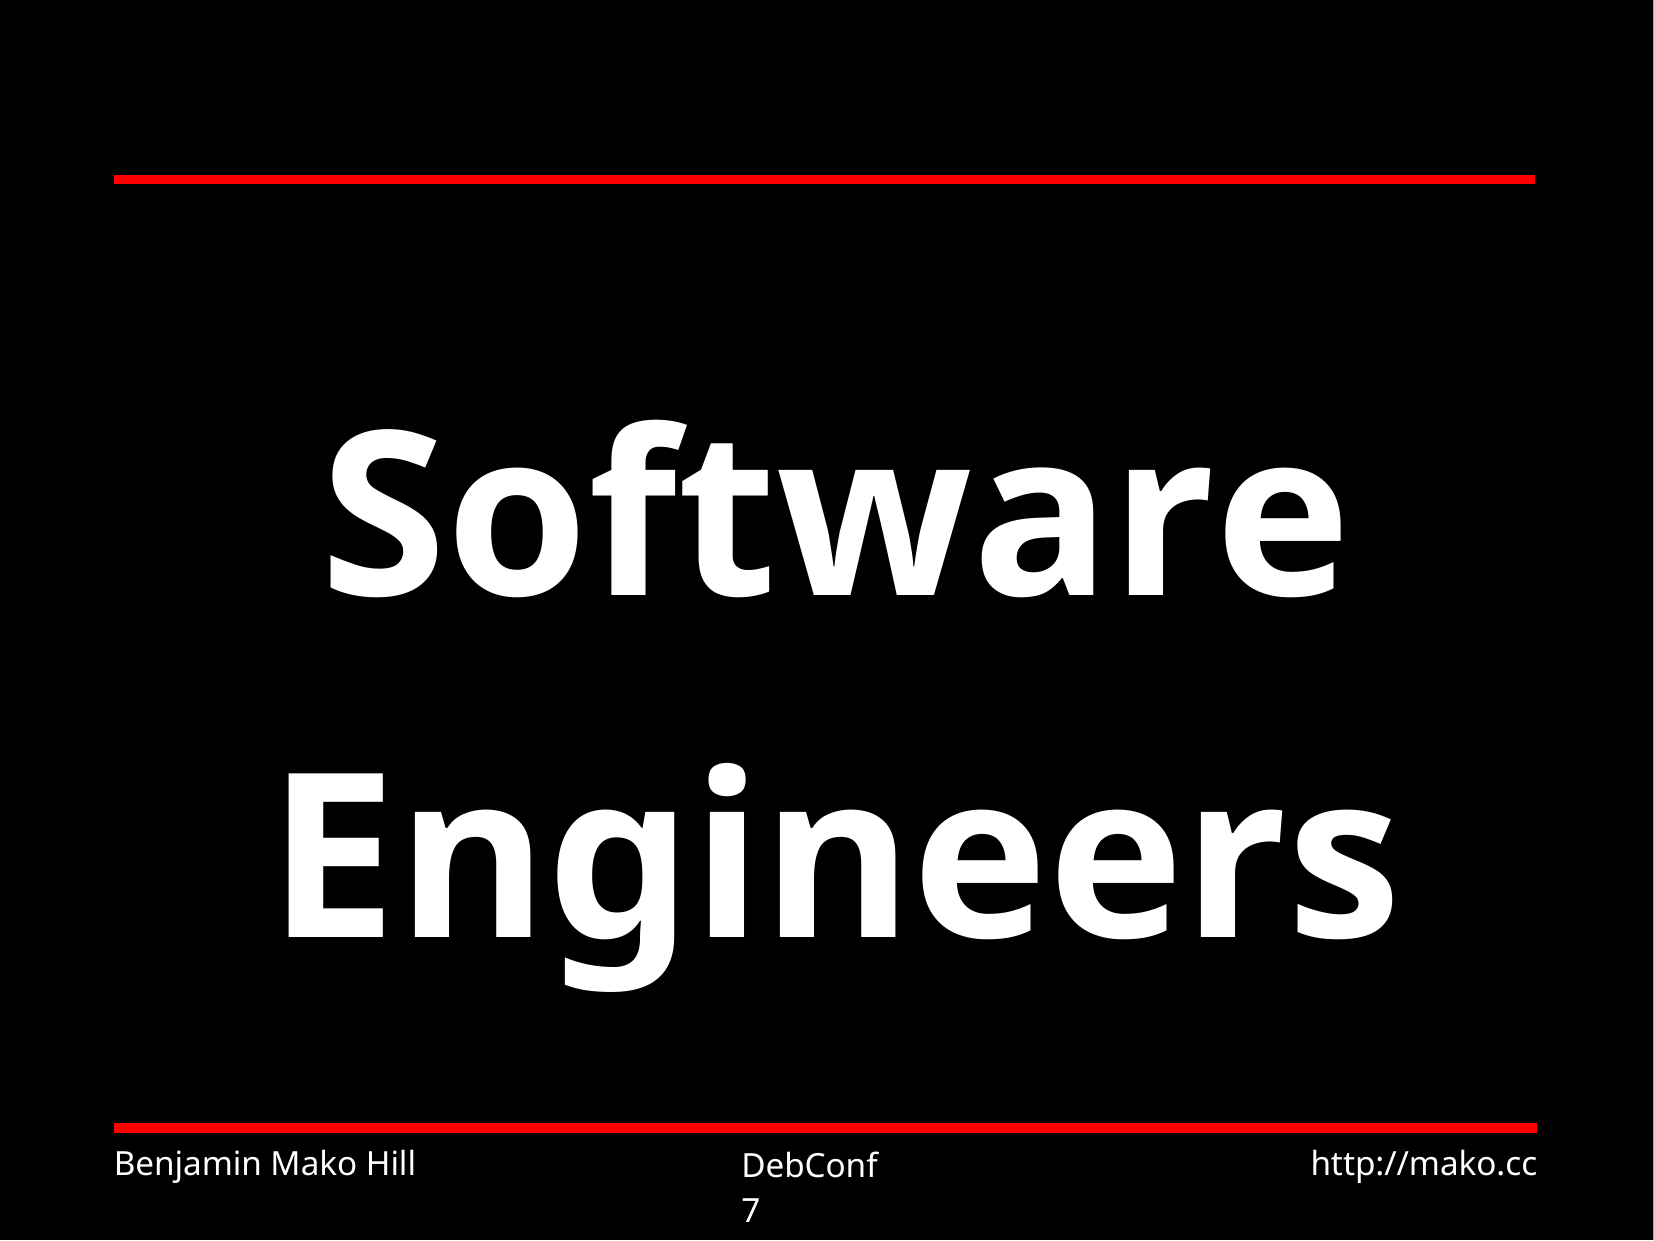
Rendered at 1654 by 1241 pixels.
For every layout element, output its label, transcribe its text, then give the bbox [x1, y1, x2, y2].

list Software Engineers [129, 350, 1525, 1017]
